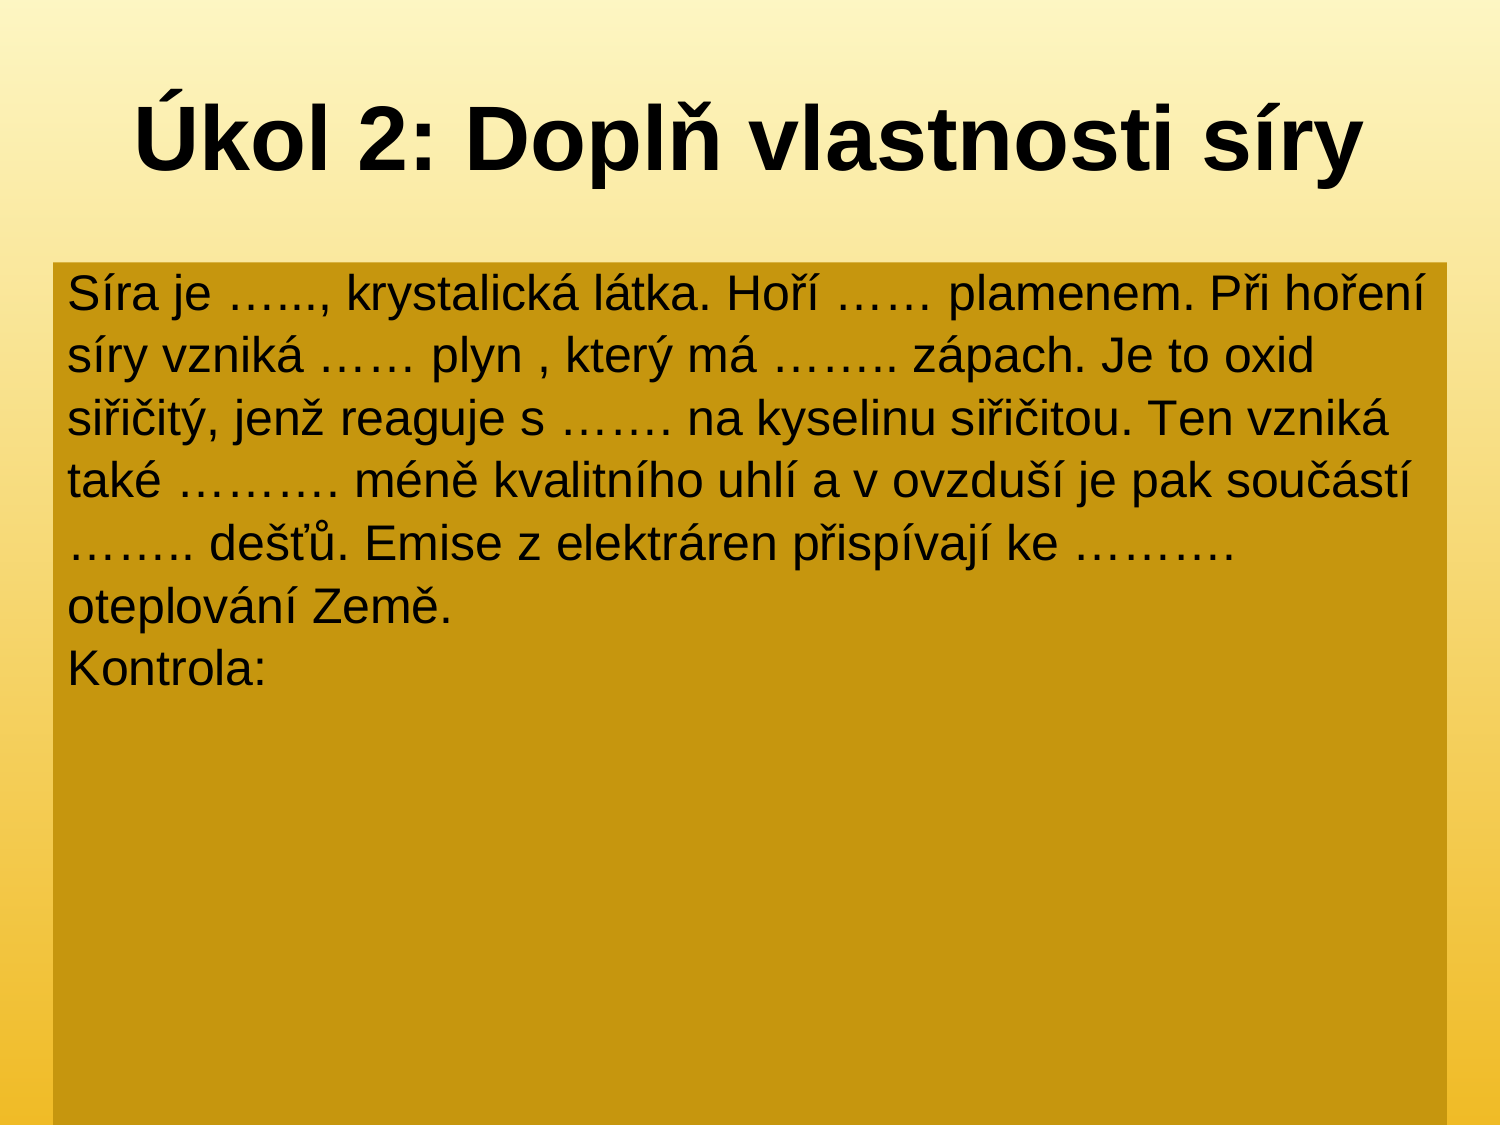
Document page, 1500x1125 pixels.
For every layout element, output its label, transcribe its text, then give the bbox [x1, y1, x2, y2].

list Síra je …..., krystalická látka. Hoří …… plamenem. Při hoření síry vzniká …… plyn , který má …….. zápach. Je to oxid siřičitý, jenž reaguje s ……. na kyselinu siřičitou. Ten vzniká také ………. méně kvalitního uhlí a v ovzduší je pak součástí …….. dešťů. Emise z elektráren přispívají ke ………. oteplování Země. Kontrola: Síra je žlutá, krystalická látka. Hoří modrým plamenem. Při hoření síry vzniká bílý plyn, který má štiplavý zápach. Je to oxid siřičitý, jenž reaguje s vodou na kyselinu siřičitou. Vzniká také spalováním méně kvalitního uhlí a v ovzduší je pak součást kyselých dešťů. Emise z elektráren přispívají ke globálnímu oteplování Země. [53, 262, 1447, 1125]
title Úkol 2: Doplň vlastnosti síry [75, 45, 1426, 233]
